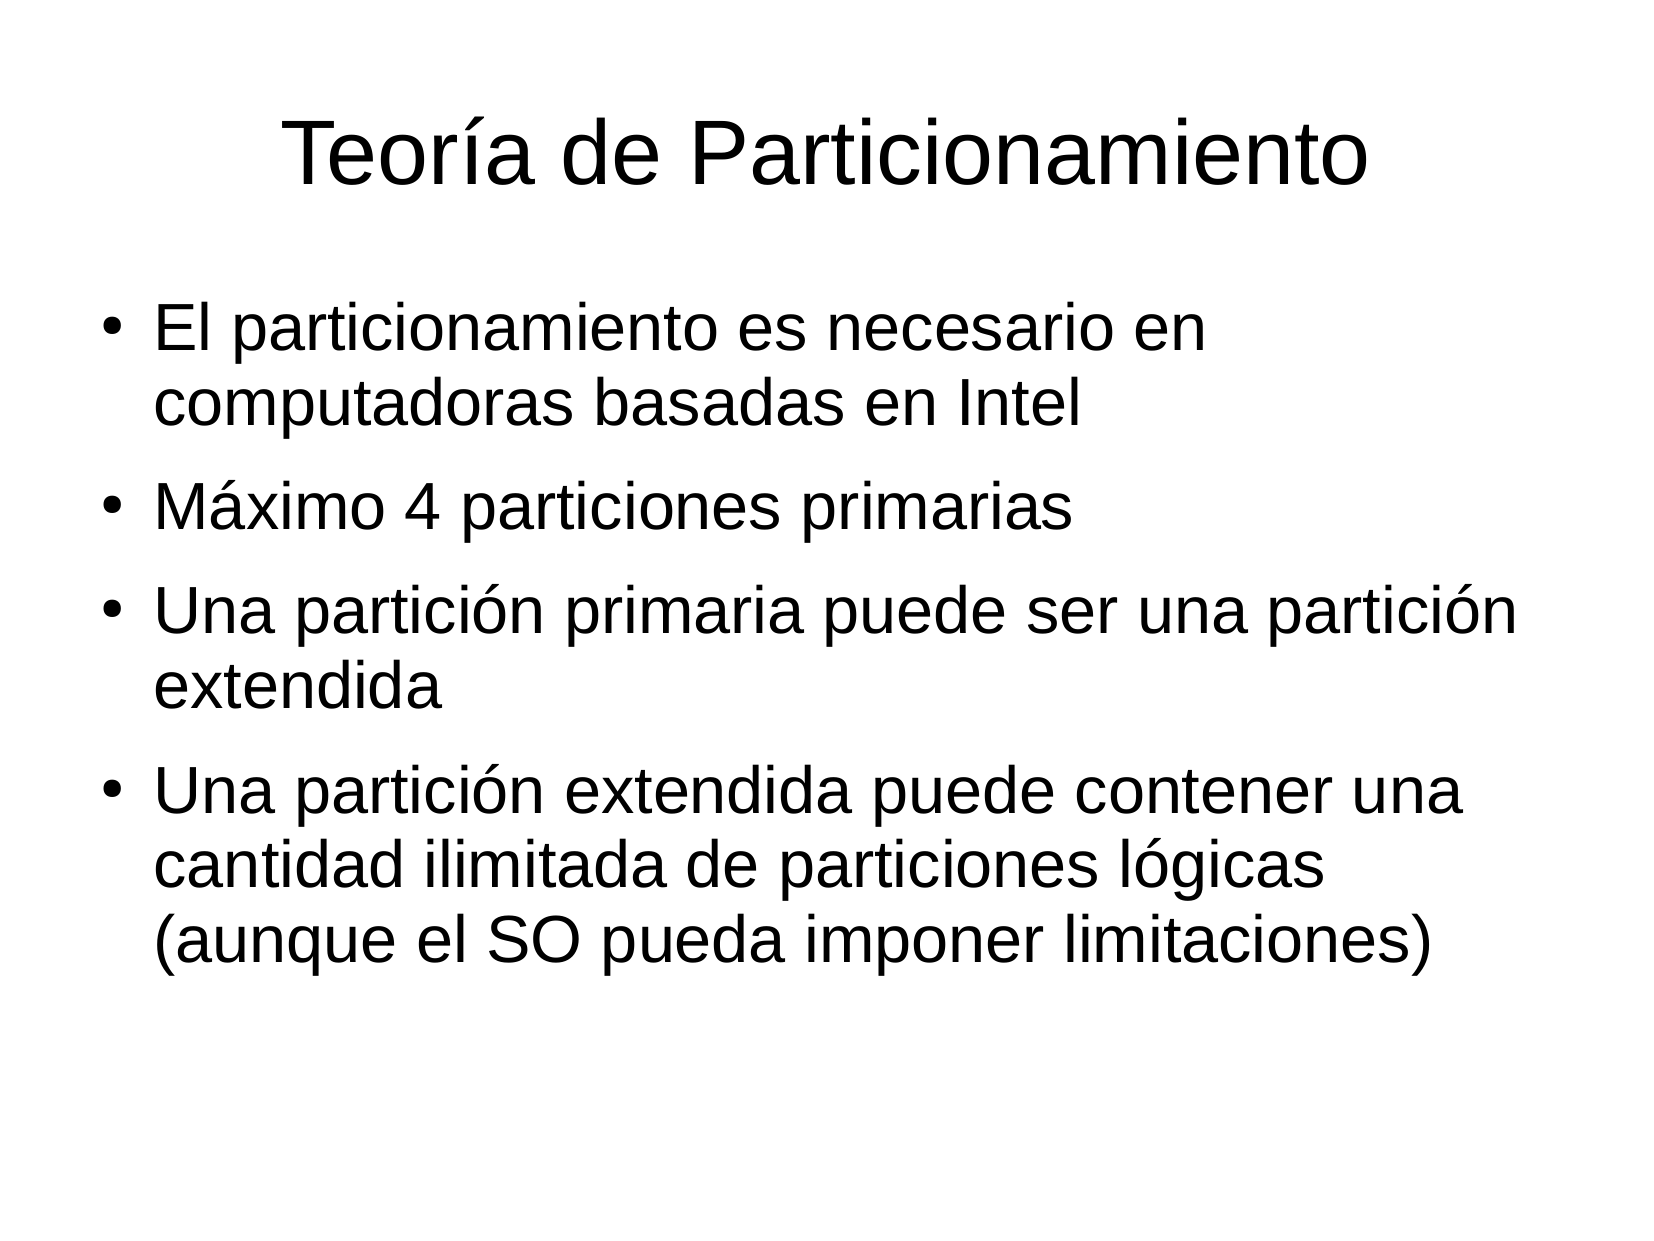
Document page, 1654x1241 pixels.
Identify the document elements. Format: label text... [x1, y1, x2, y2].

title Teoría de Particionamiento [82, 49, 1571, 257]
list El particionamiento es necesario en computadoras basadas en Intel Máximo 4 particiones primarias Una partición primaria puede ser una partición extendida Una partición extendida puede contener una cantidad ilimitada de particiones lógicas (aunque el SO pueda imponer limitaciones) [82, 290, 1571, 1109]
